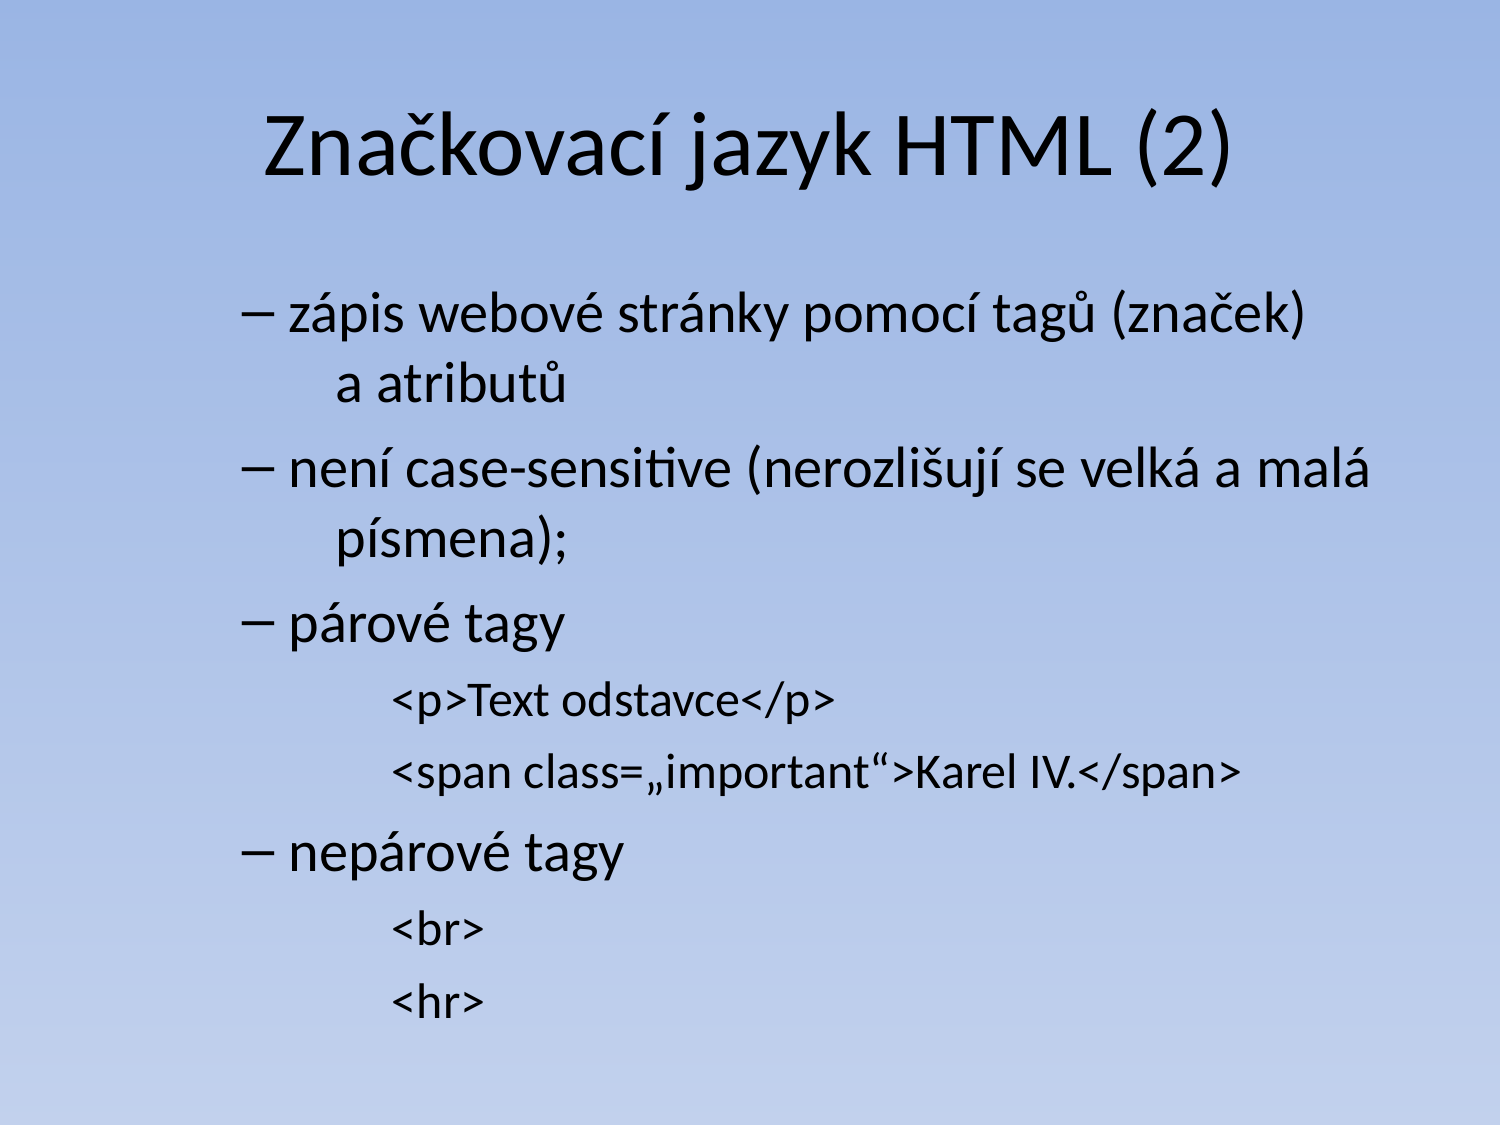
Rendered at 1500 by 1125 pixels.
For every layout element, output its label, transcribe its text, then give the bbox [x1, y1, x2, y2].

list zápis webové stránky pomocí tagů (značek) a atributů není case-sensitive (nerozlišují se velká a malá písmena); párové tagy <p>Text odstavce</p> <span class=„important“>Karel IV.</span> nepárové tagy <br> <hr> [76, 267, 1427, 1010]
title Značkovací jazyk HTML (2) [75, 45, 1426, 233]
